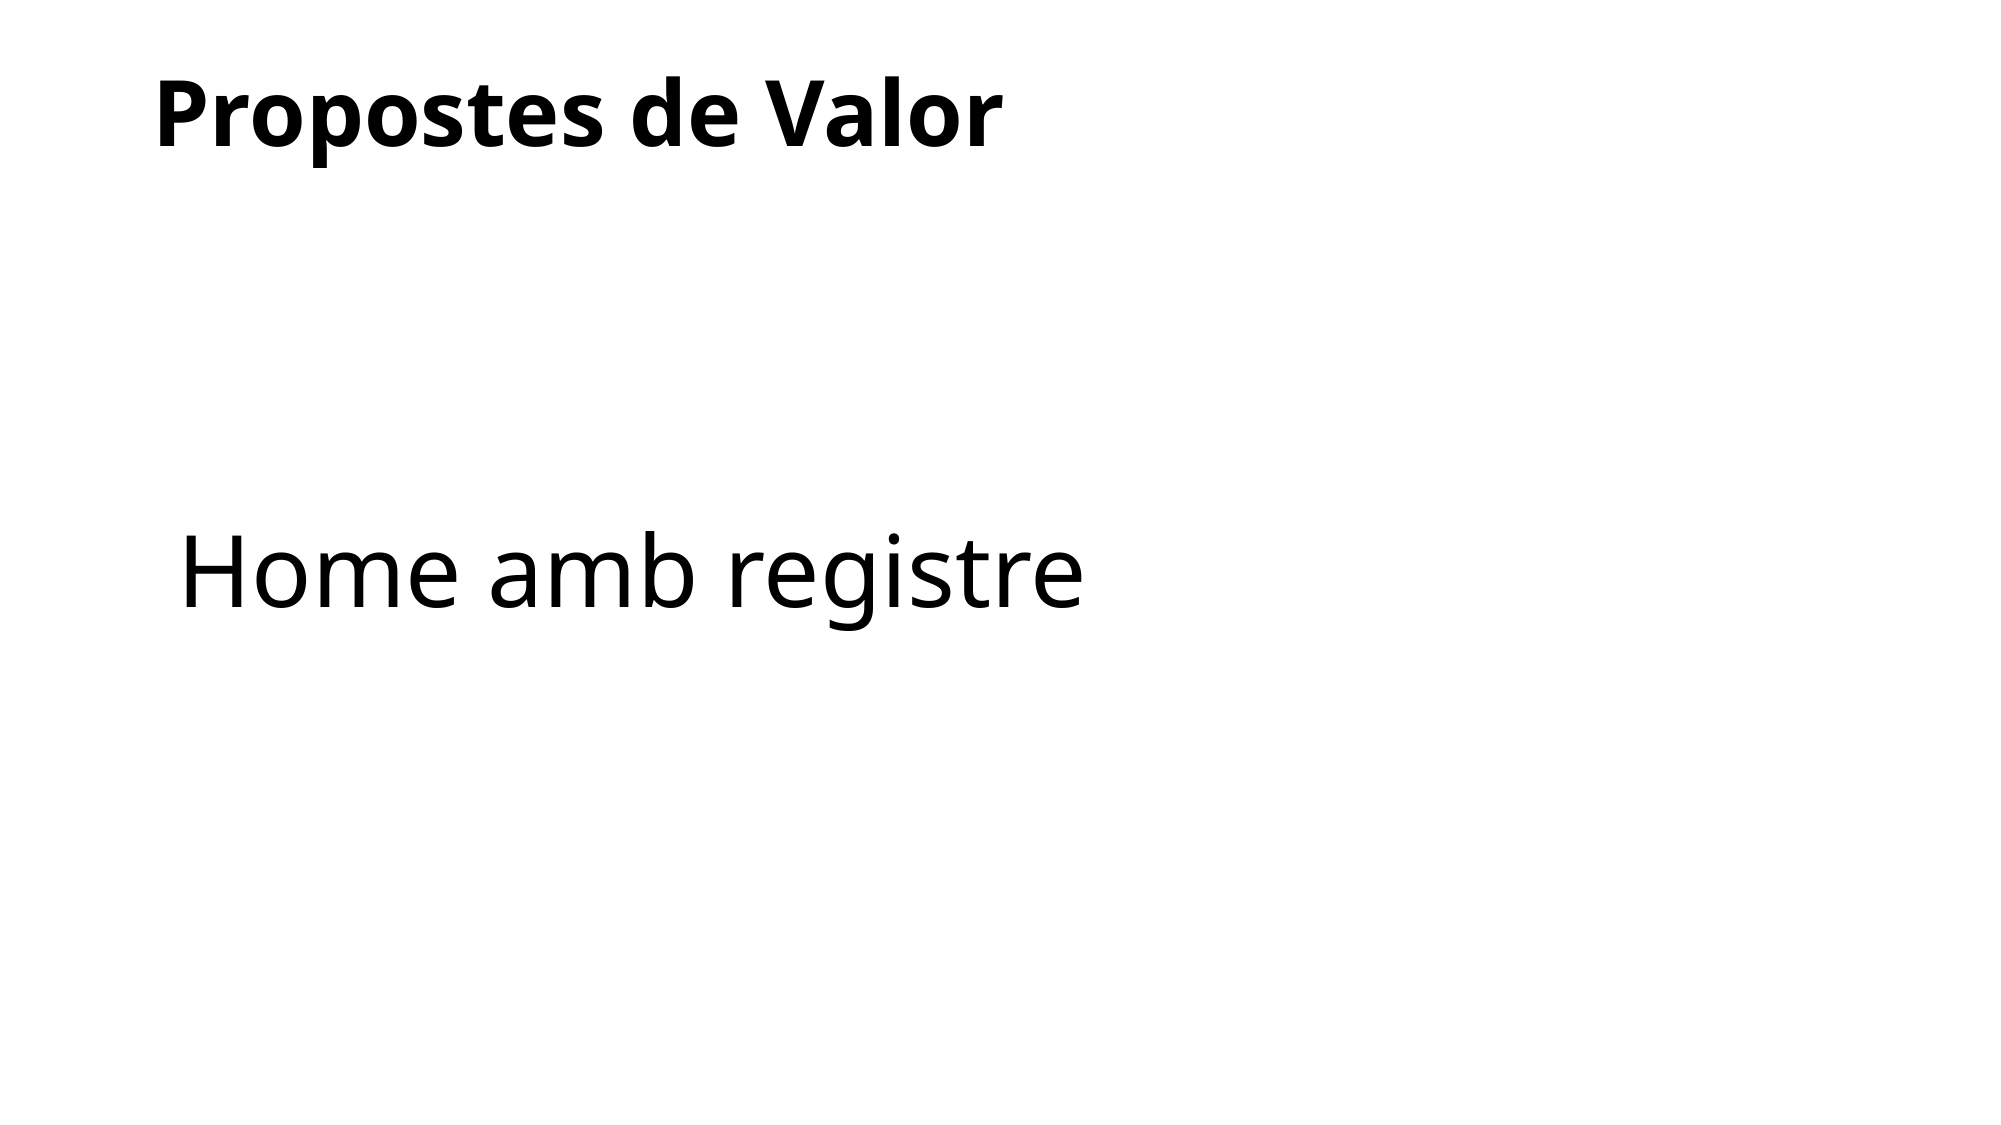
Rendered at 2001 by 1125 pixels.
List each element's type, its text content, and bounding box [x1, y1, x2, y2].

title Propostes de Valor [137, 59, 1863, 278]
text_box Home amb registre [162, 419, 1832, 732]
